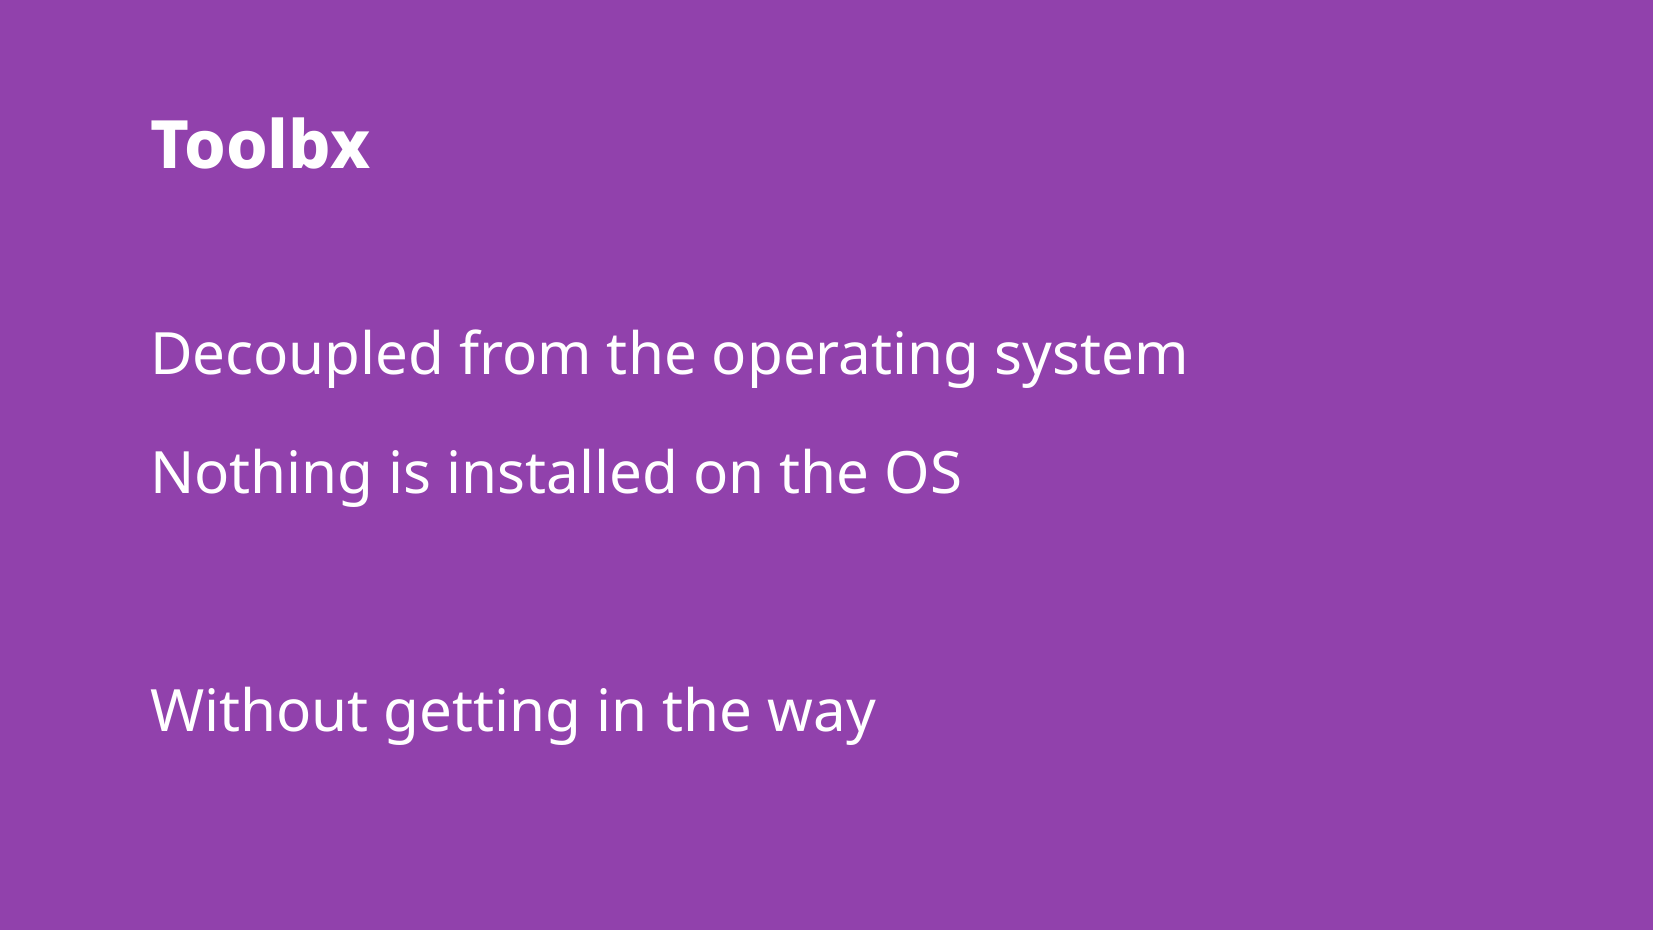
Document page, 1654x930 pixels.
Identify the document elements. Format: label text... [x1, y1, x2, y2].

title Toolbx [150, 107, 1501, 188]
subtitle Decoupled from the operating system Nothing is installed on the OS Without getting in the way [150, 272, 1501, 812]
